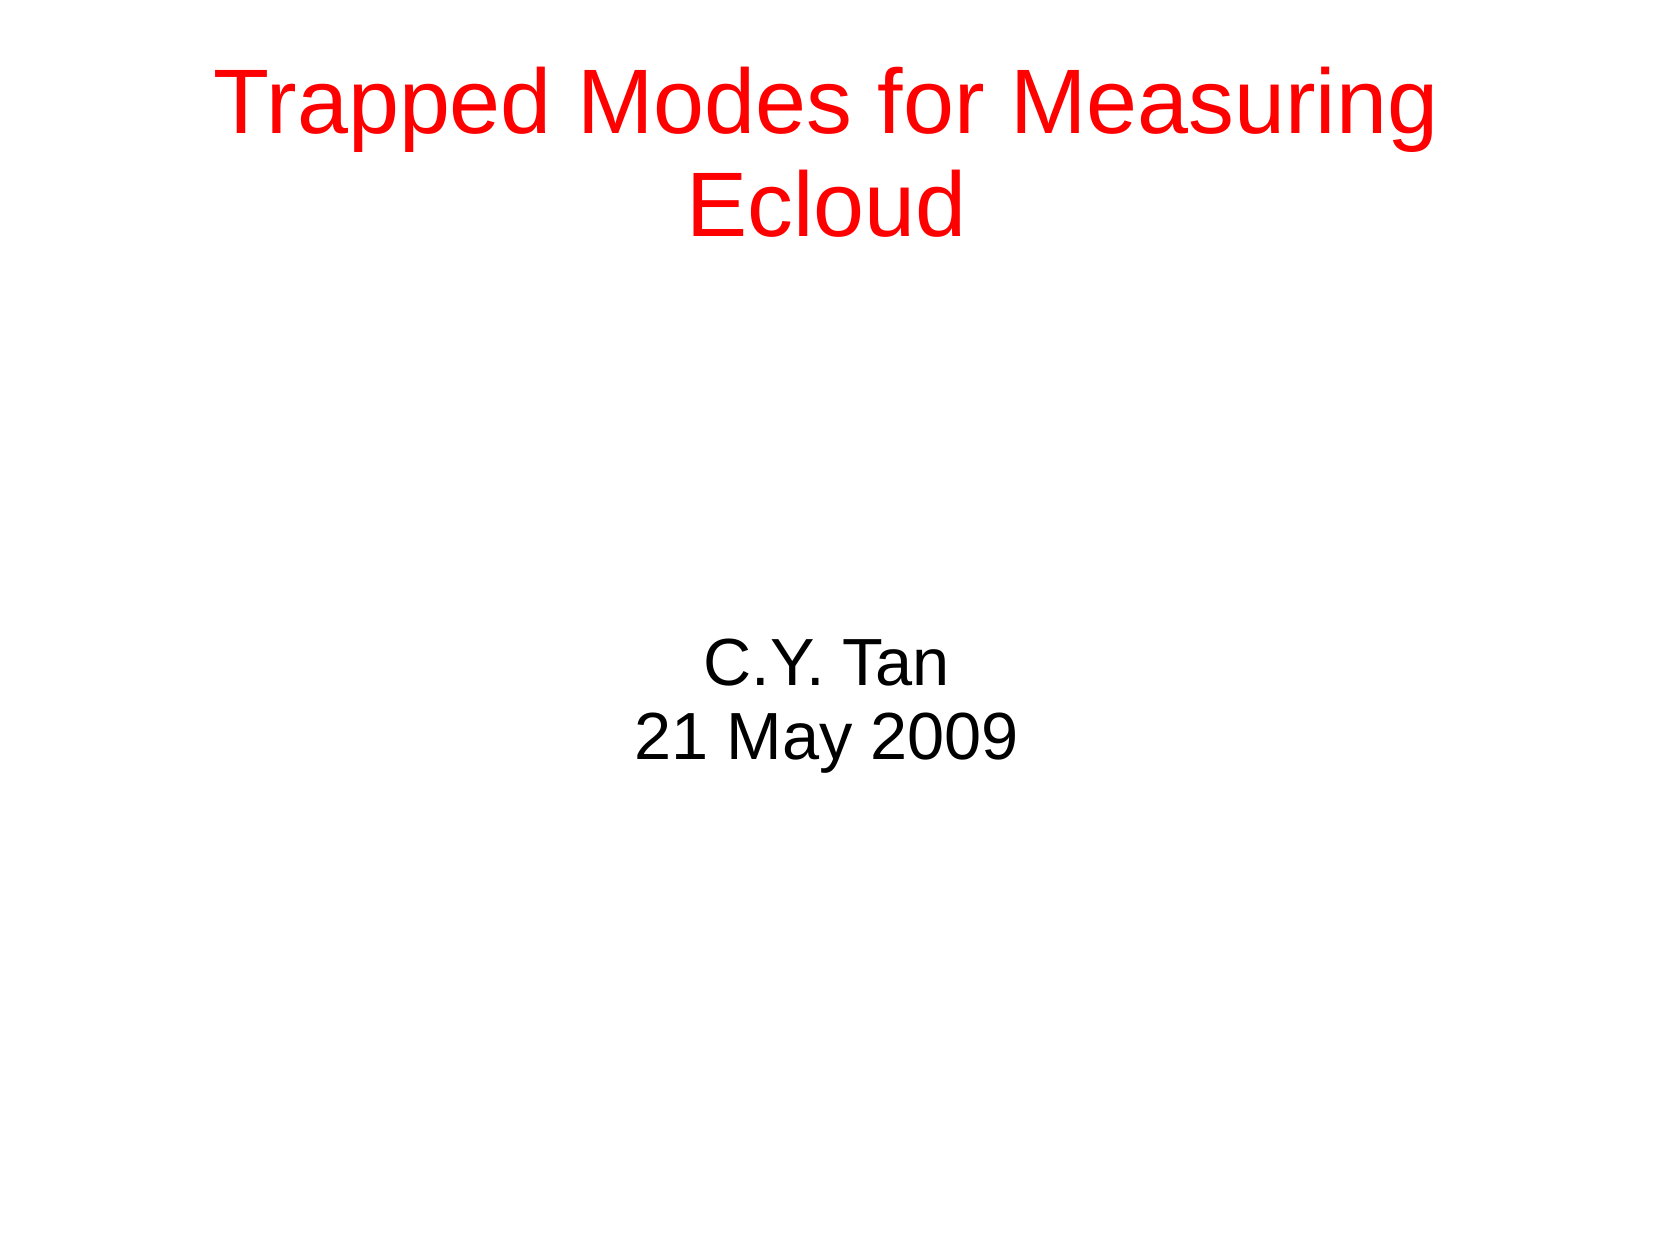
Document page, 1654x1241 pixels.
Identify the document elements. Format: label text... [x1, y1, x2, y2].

title Trapped Modes for Measuring Ecloud [82, 50, 1571, 256]
subtitle C.Y. Tan 21 May 2009 [82, 297, 1571, 1102]
